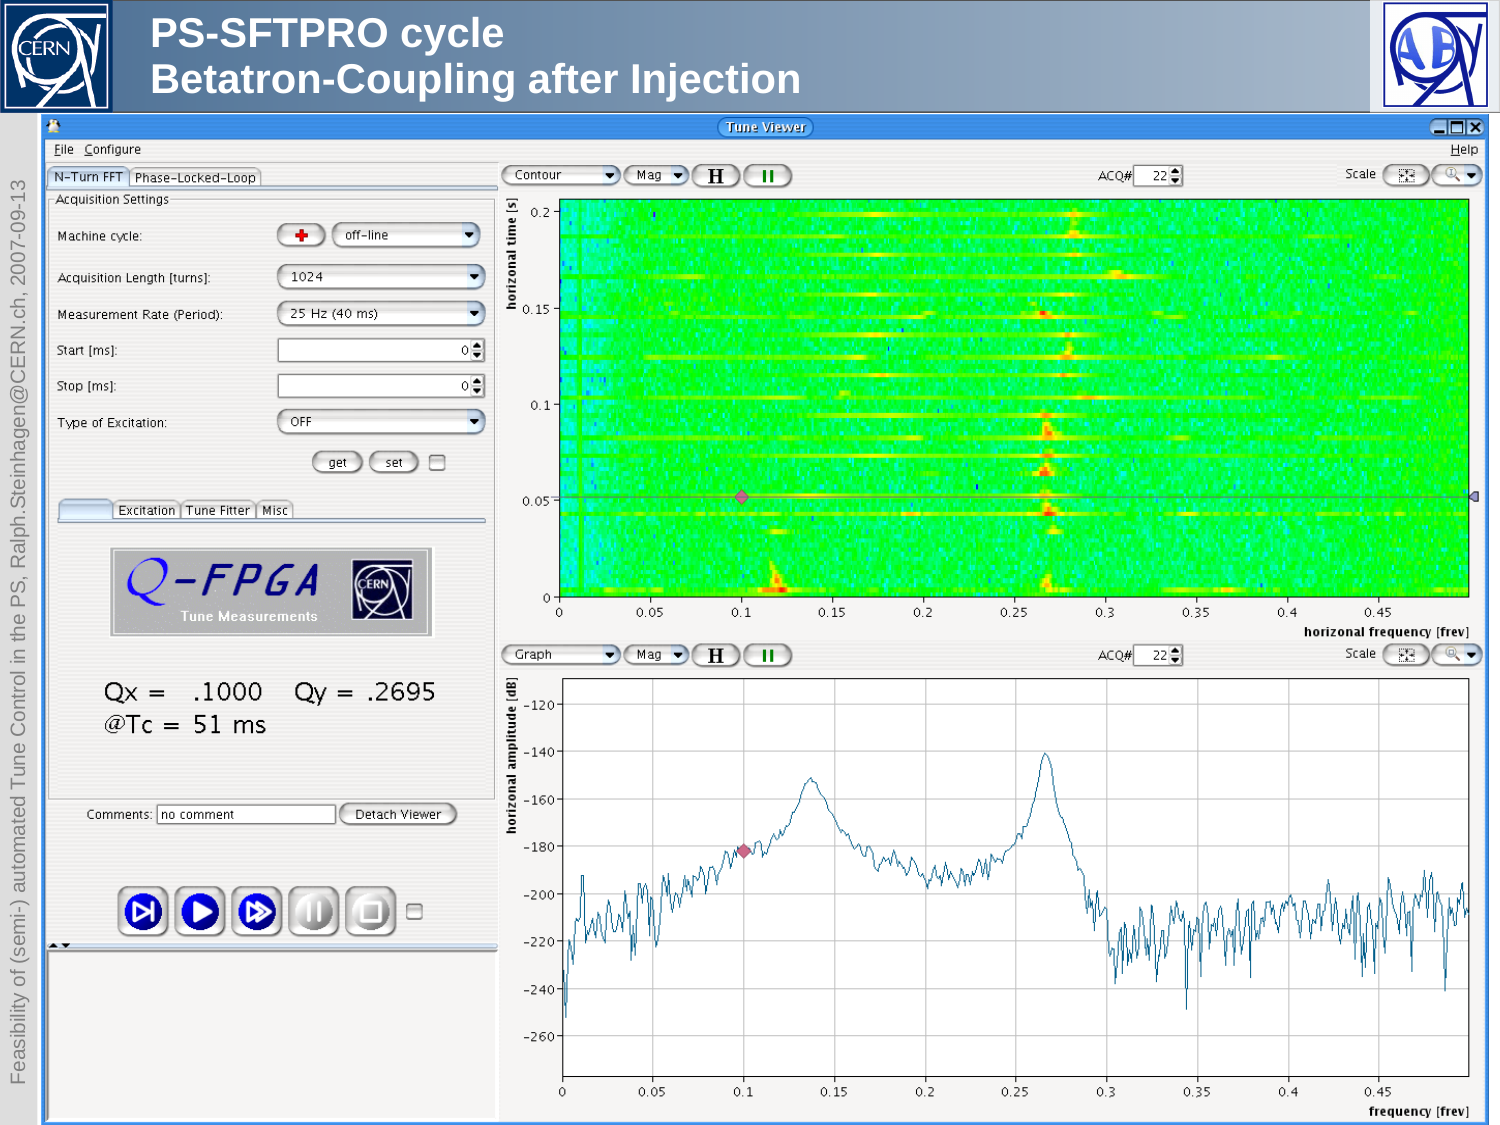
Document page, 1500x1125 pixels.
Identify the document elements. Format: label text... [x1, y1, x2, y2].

picture [1382, 1, 1489, 108]
picture [41, 114, 1489, 1125]
title PS-SFTPRO cycle Betatron-Coupling after Injection [150, 7, 1201, 106]
picture [0, 0, 113, 113]
